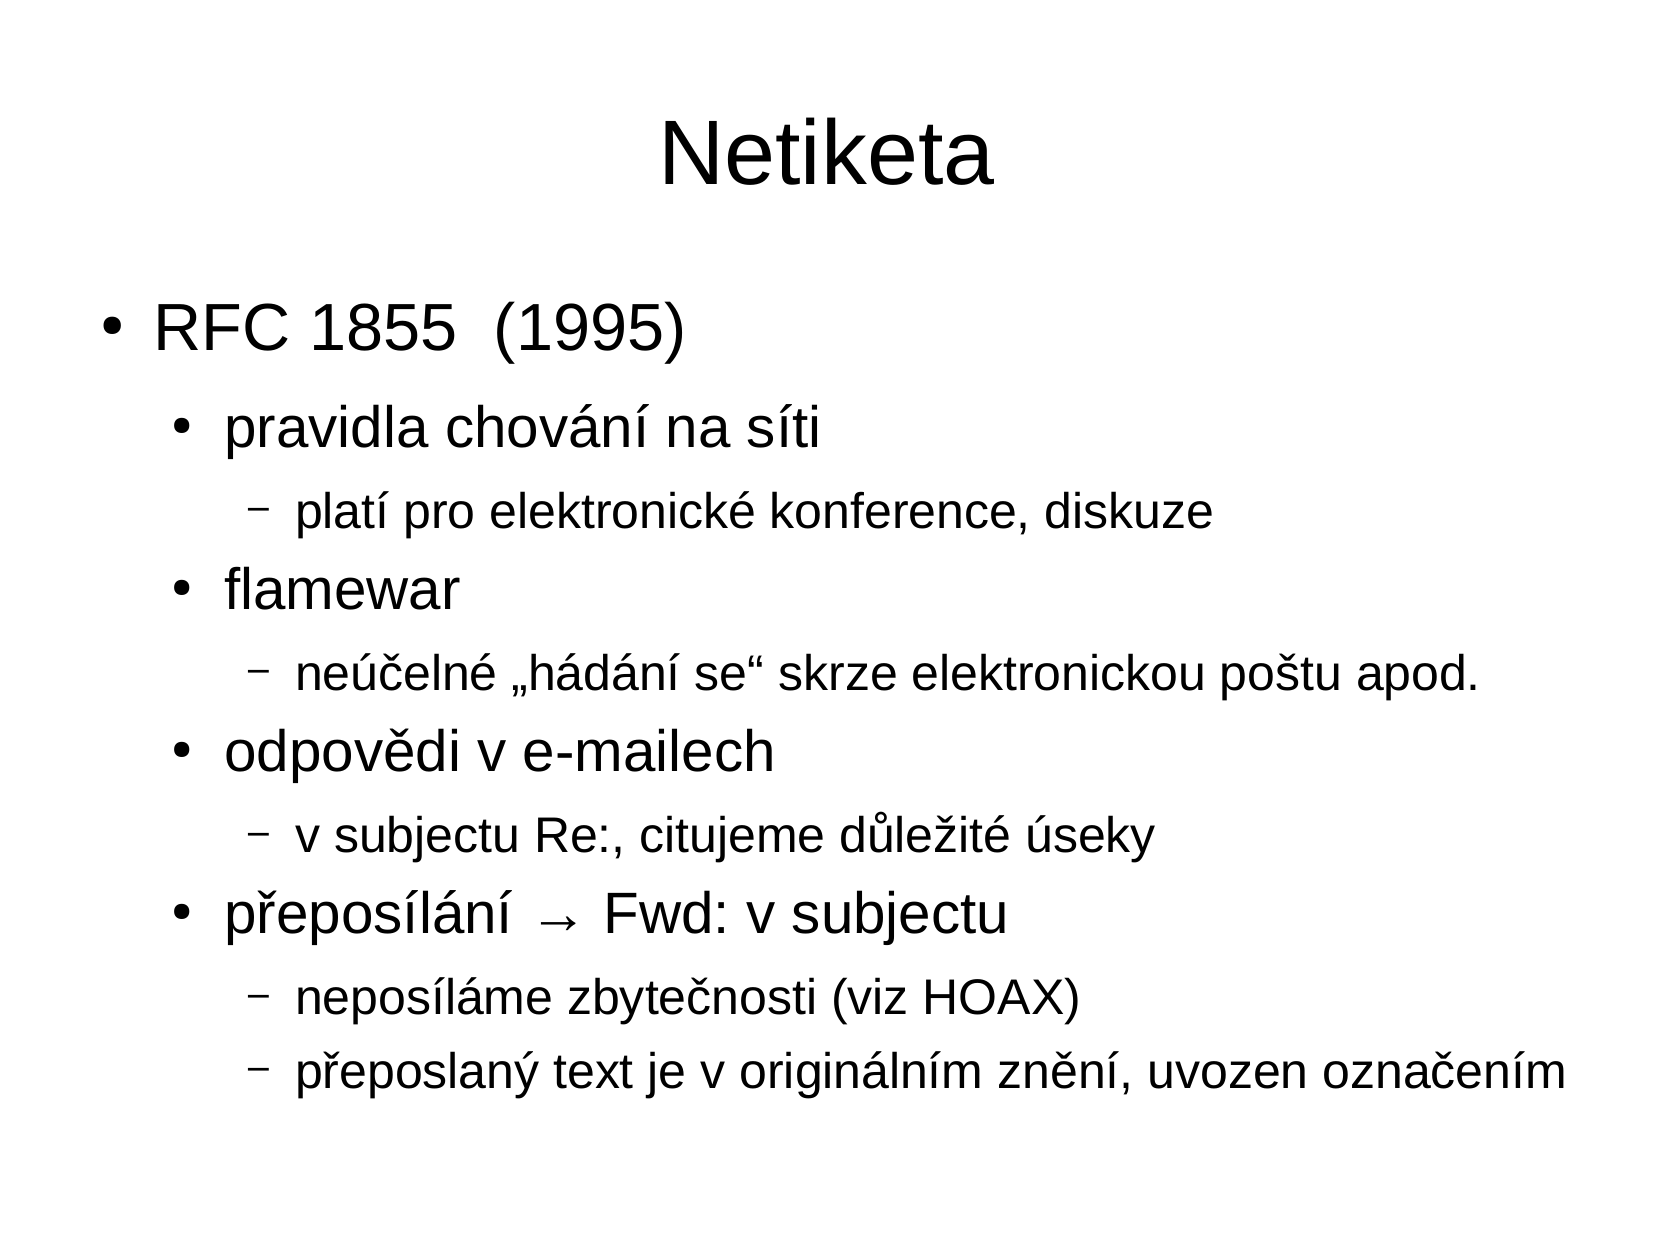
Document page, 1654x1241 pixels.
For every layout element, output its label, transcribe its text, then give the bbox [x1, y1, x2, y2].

title Netiketa [82, 49, 1571, 257]
list RFC 1855 (1995) pravidla chování na síti platí pro elektronické konference, diskuze flamewar neúčelné „hádání se“ skrze elektronickou poštu apod. odpovědi v e-mailech v subjectu Re:, citujeme důležité úseky přeposílání → Fwd: v subjectu neposíláme zbytečnosti (viz HOAX) přeposlaný text je v originálním znění, uvozen označením [82, 290, 1571, 1099]
